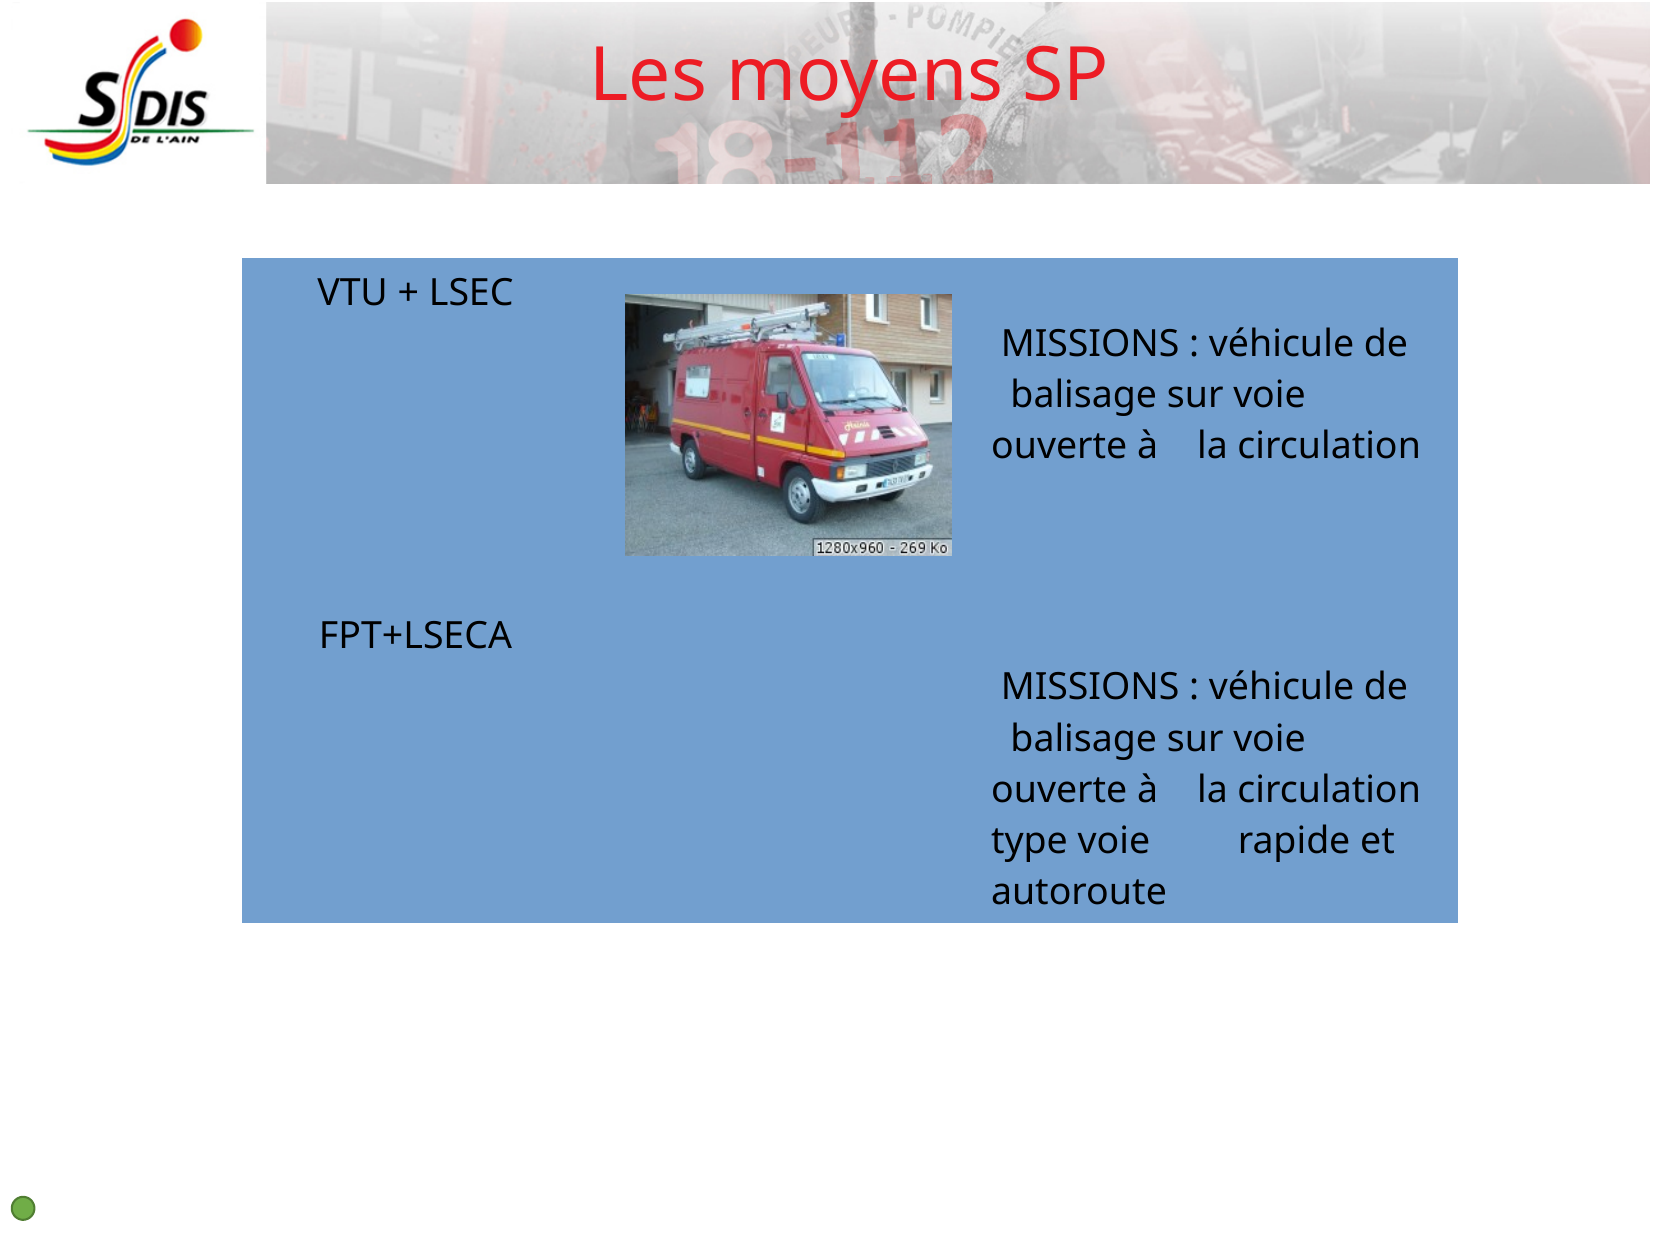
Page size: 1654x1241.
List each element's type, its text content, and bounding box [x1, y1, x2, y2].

picture [625, 294, 952, 556]
text_box [11, 1196, 35, 1220]
table_header VTU + LSEC [242, 258, 590, 602]
title Les moyens SP [68, 25, 1632, 117]
table_header [590, 258, 976, 602]
table_cell [590, 602, 976, 923]
table_cell FPT+LSECA [242, 602, 590, 923]
table_header MISSIONS : véhicule de balisage sur voie ouverte à la circulation [976, 258, 1458, 602]
picture [11, 2, 1650, 184]
table_cell MISSIONS : véhicule de balisage sur voie ouverte à la circulation type voie rapide et autoroute [976, 602, 1458, 923]
